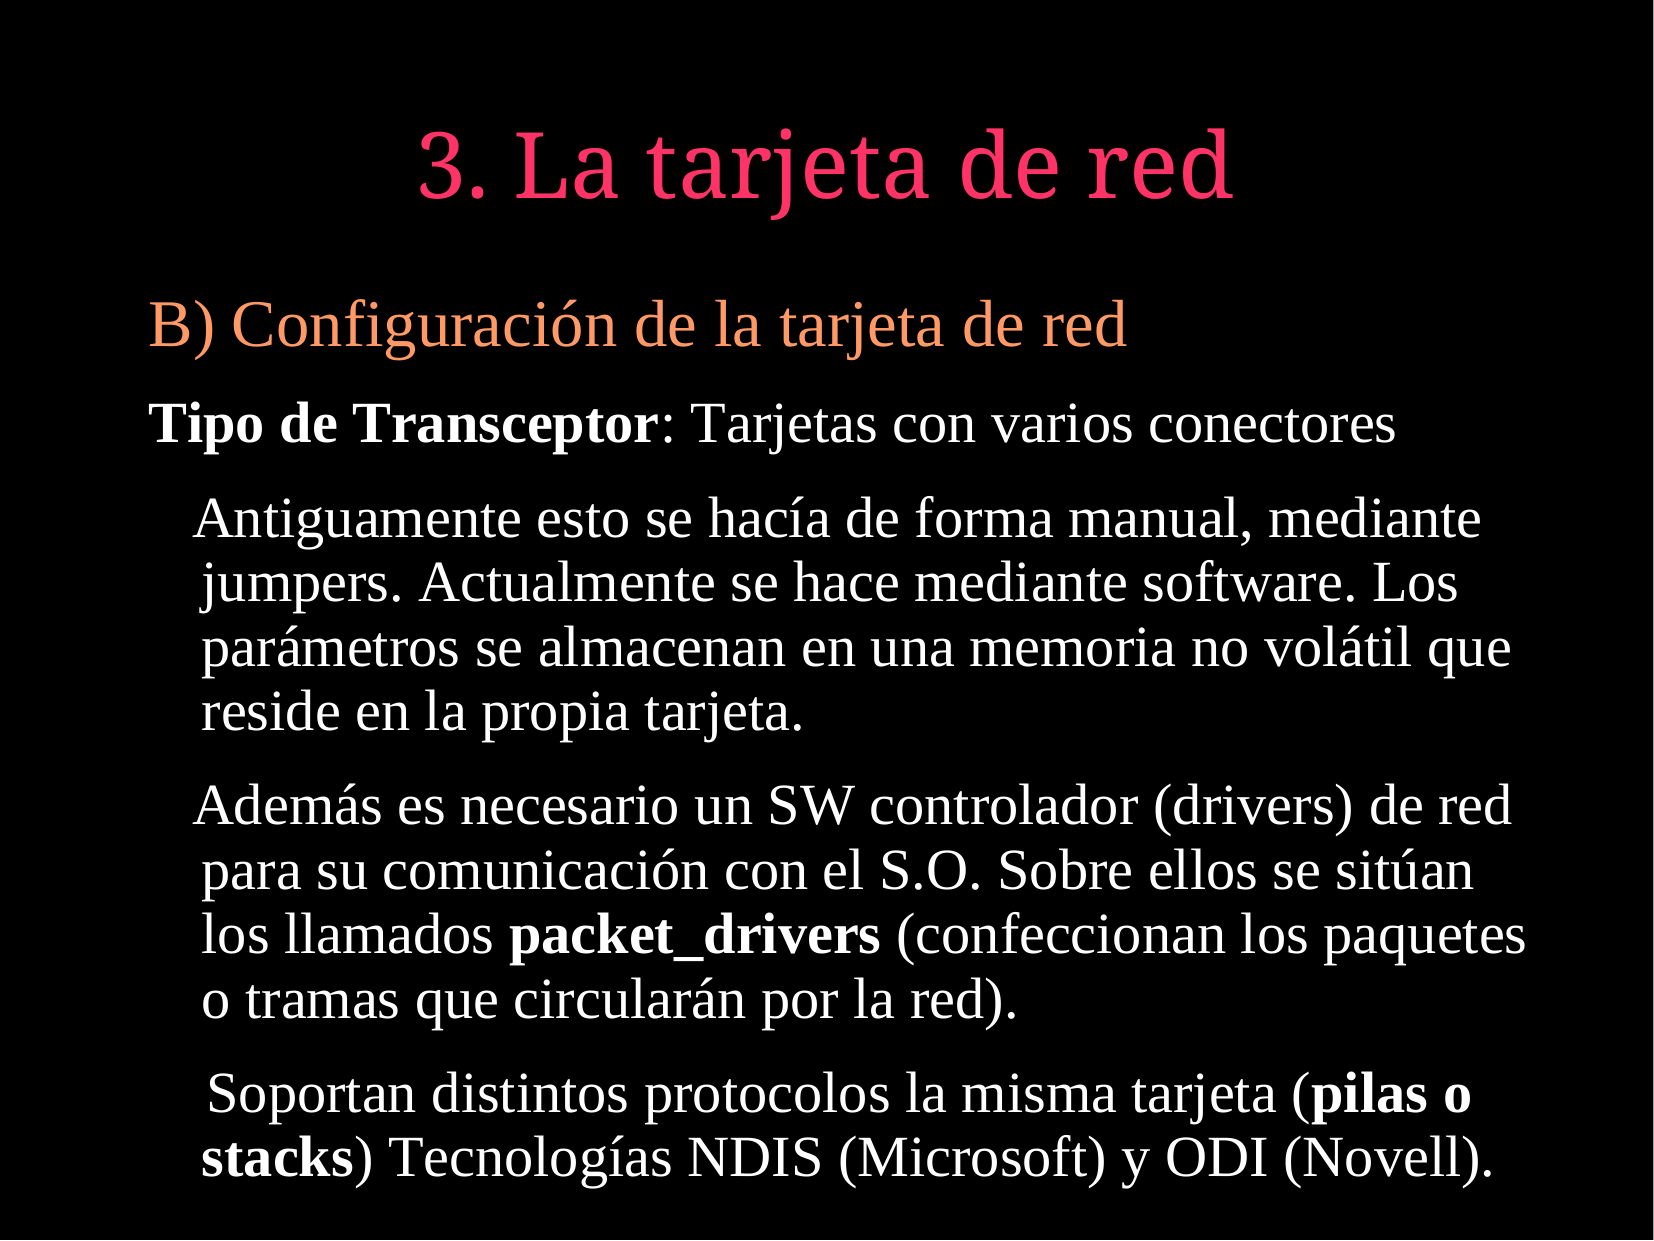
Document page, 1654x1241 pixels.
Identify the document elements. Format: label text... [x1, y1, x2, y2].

title 3. La tarjeta de red [119, 59, 1532, 267]
list B) Configuración de la tarjeta de red Tipo de Transceptor: Tarjetas con varios conectores Antiguamente esto se hacía de forma manual, mediante jumpers. Actualmente se hace mediante software. Los parámetros se almacenan en una memoria no volátil que reside en la propia tarjeta. Además es necesario un SW controlador (drivers) de red para su comunicación con el S.O. Sobre ellos se sitúan los llamados packet_drivers (confeccionan los paquetes o tramas que circularán por la red). Soportan distintos protocolos la misma tarjeta (pilas o stacks) Tecnologías NDIS (Microsoft) y ODI (Novell). [130, 287, 1543, 1241]
